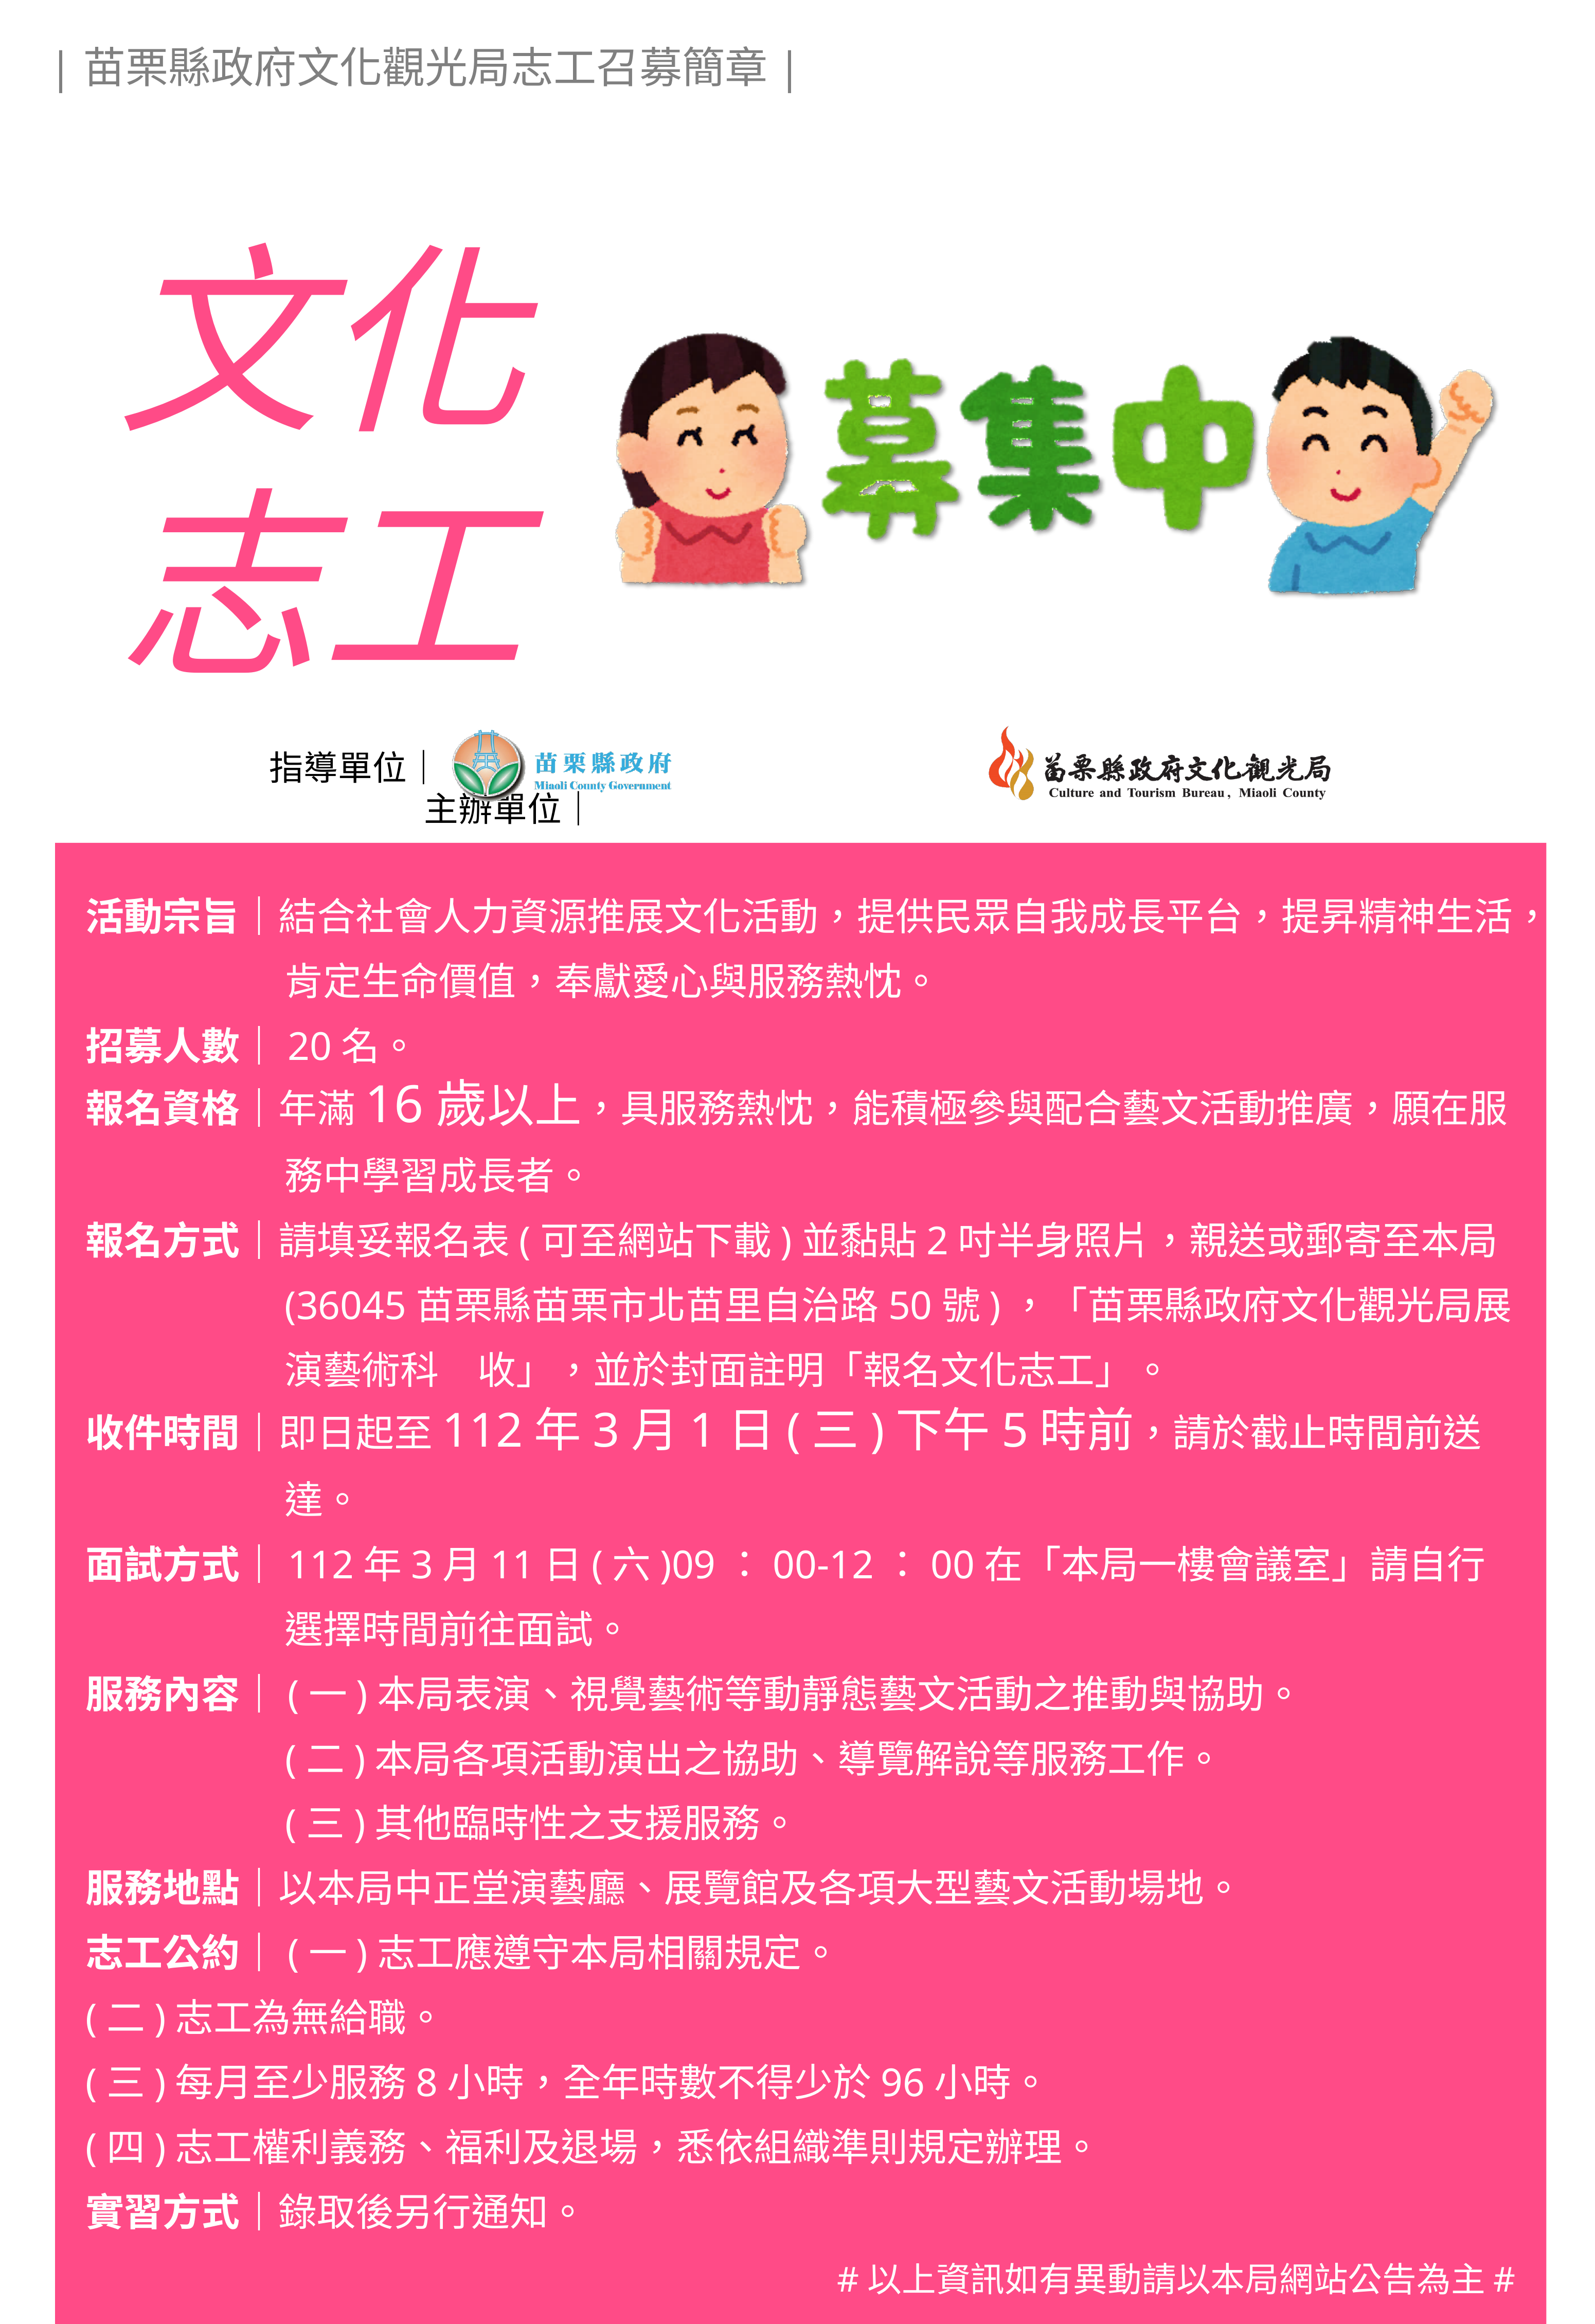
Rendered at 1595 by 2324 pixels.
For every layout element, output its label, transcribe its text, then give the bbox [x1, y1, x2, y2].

picture [985, 723, 1333, 803]
text_box 文化志工 [110, 208, 552, 705]
text_box |苗栗縣政府文化觀光局志工召募簡章| [41, 36, 1554, 96]
picture [447, 730, 676, 804]
picture [598, 325, 1503, 617]
text_box 活動宗旨｜結合社會人力資源推展文化活動，提供民眾自我成長平台，提昇精神生活，肯定生命價值，奉獻愛心與服務熱忱。 招募人數｜20名。 報名資格｜年滿16歲以上，具服務熱忱，能積極參與配合藝文活動推廣，願在服務中學習成長者。 報名方式｜請填妥報名表(可至網站下載)並黏貼2吋半身照片，親送或郵寄至本局(36045苗栗縣苗栗市北苗里自治路50號)，「苗栗縣政府文化觀光局展演藝術科 收」，並於封面註明「報名文化志工」。 收件時間｜即日起至112年3月1日(三)下午5時前，請於截止時間前送達。 面試方式｜112年3月11日(六)09：00-12：00在「本局一樓會議室」請自行選擇時間前往面試。 服務內容｜(一)本局表演、視覺藝術等動靜態藝文活動之推動與協助。 (二)本局各項活動演出之協助、導覽解說等服務工作。 (三)其他臨時性之支援服務。 服務地點｜以本局中正堂演藝廳、展覽館及各項大型藝文活動場地。 志工公約｜(一)志工應遵守本局相關規定。 (二)志工為無給職。 (三)每月至少服務8小時，全年時數不得少於96小時。 (四)志工權利義務、福利及退場，悉依組織準則規定辦理。 實習方式｜錄取後另行通知。 #以上資訊如有異動請以本局網站公告為主# [55, 842, 1547, 2324]
text_box 指導單位｜ 主辦單位｜ [262, 742, 1095, 833]
